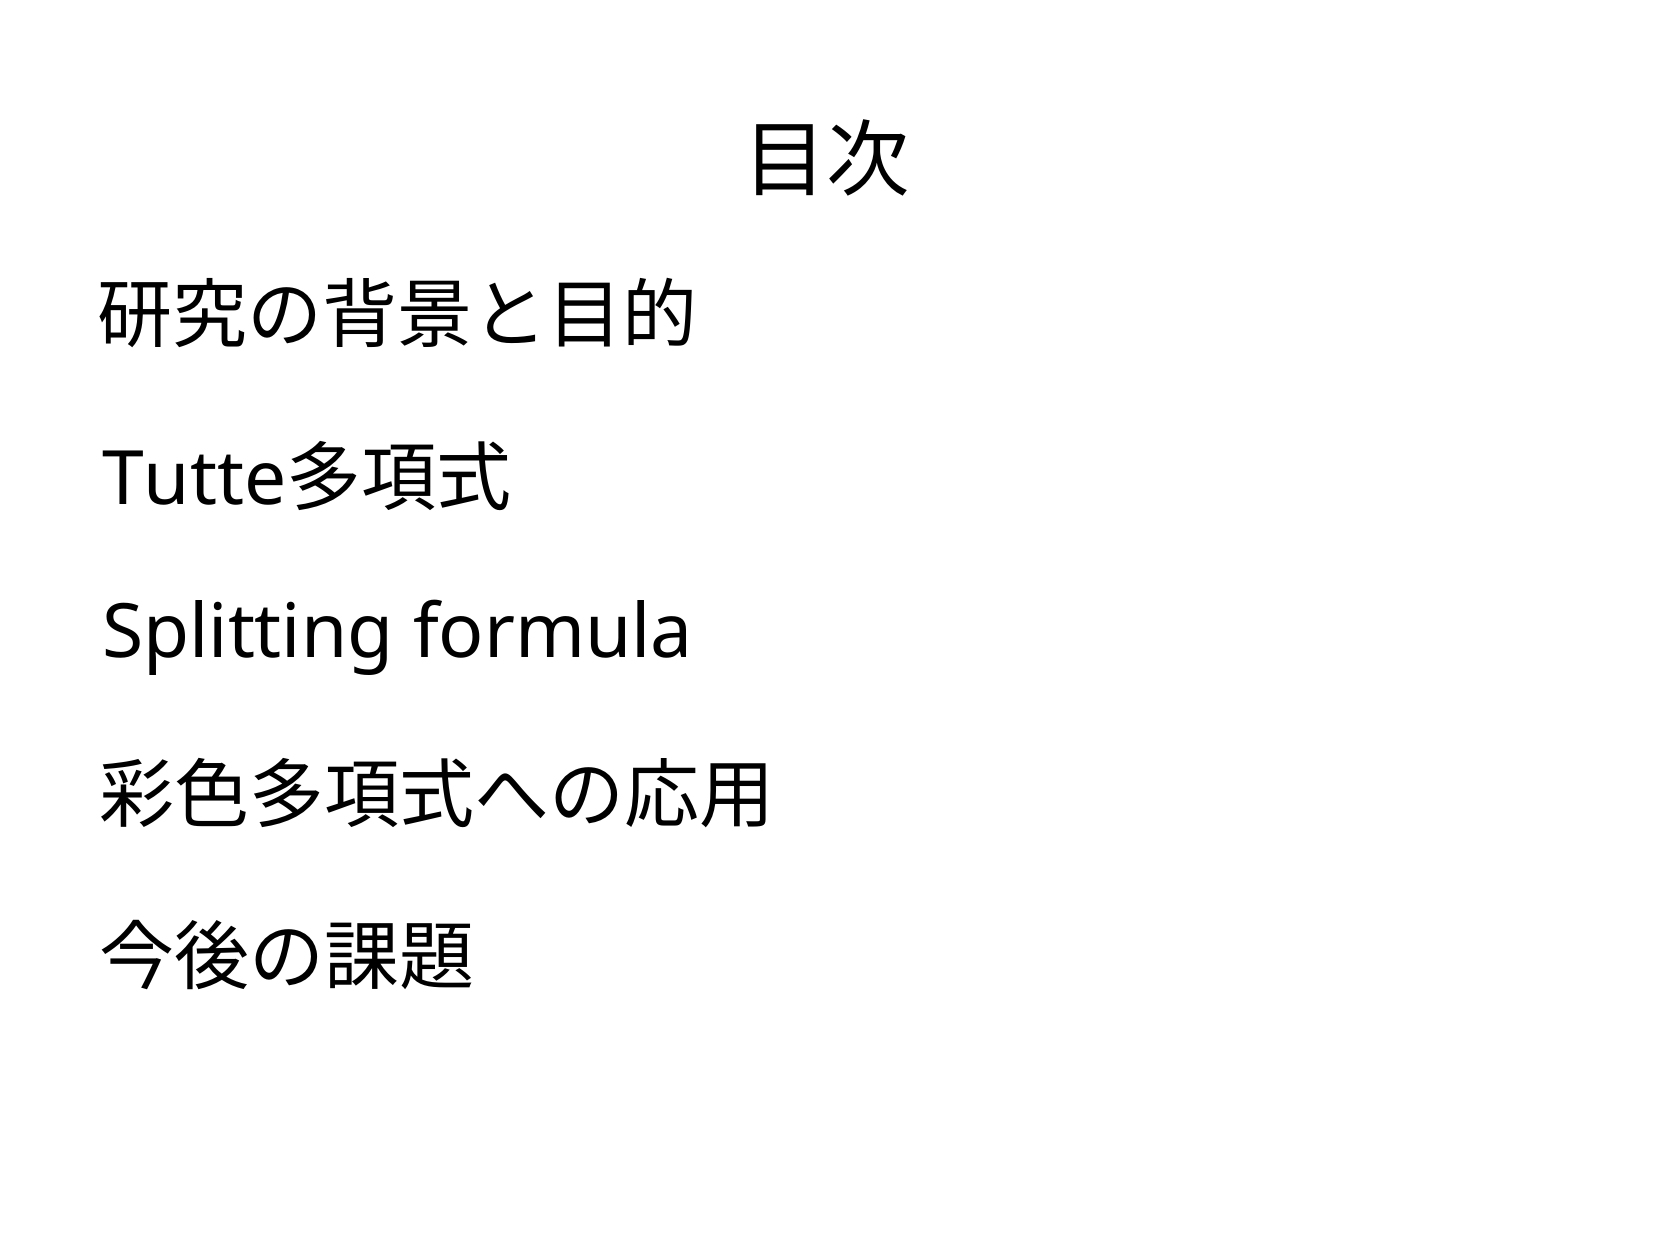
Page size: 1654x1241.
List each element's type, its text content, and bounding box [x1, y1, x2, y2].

subtitle 研究の背景と目的 Tutte多項式 Splitting formula 彩色多項式への応用 今後の課題 [82, 290, 1571, 916]
title 目次 [82, 49, 1571, 257]
